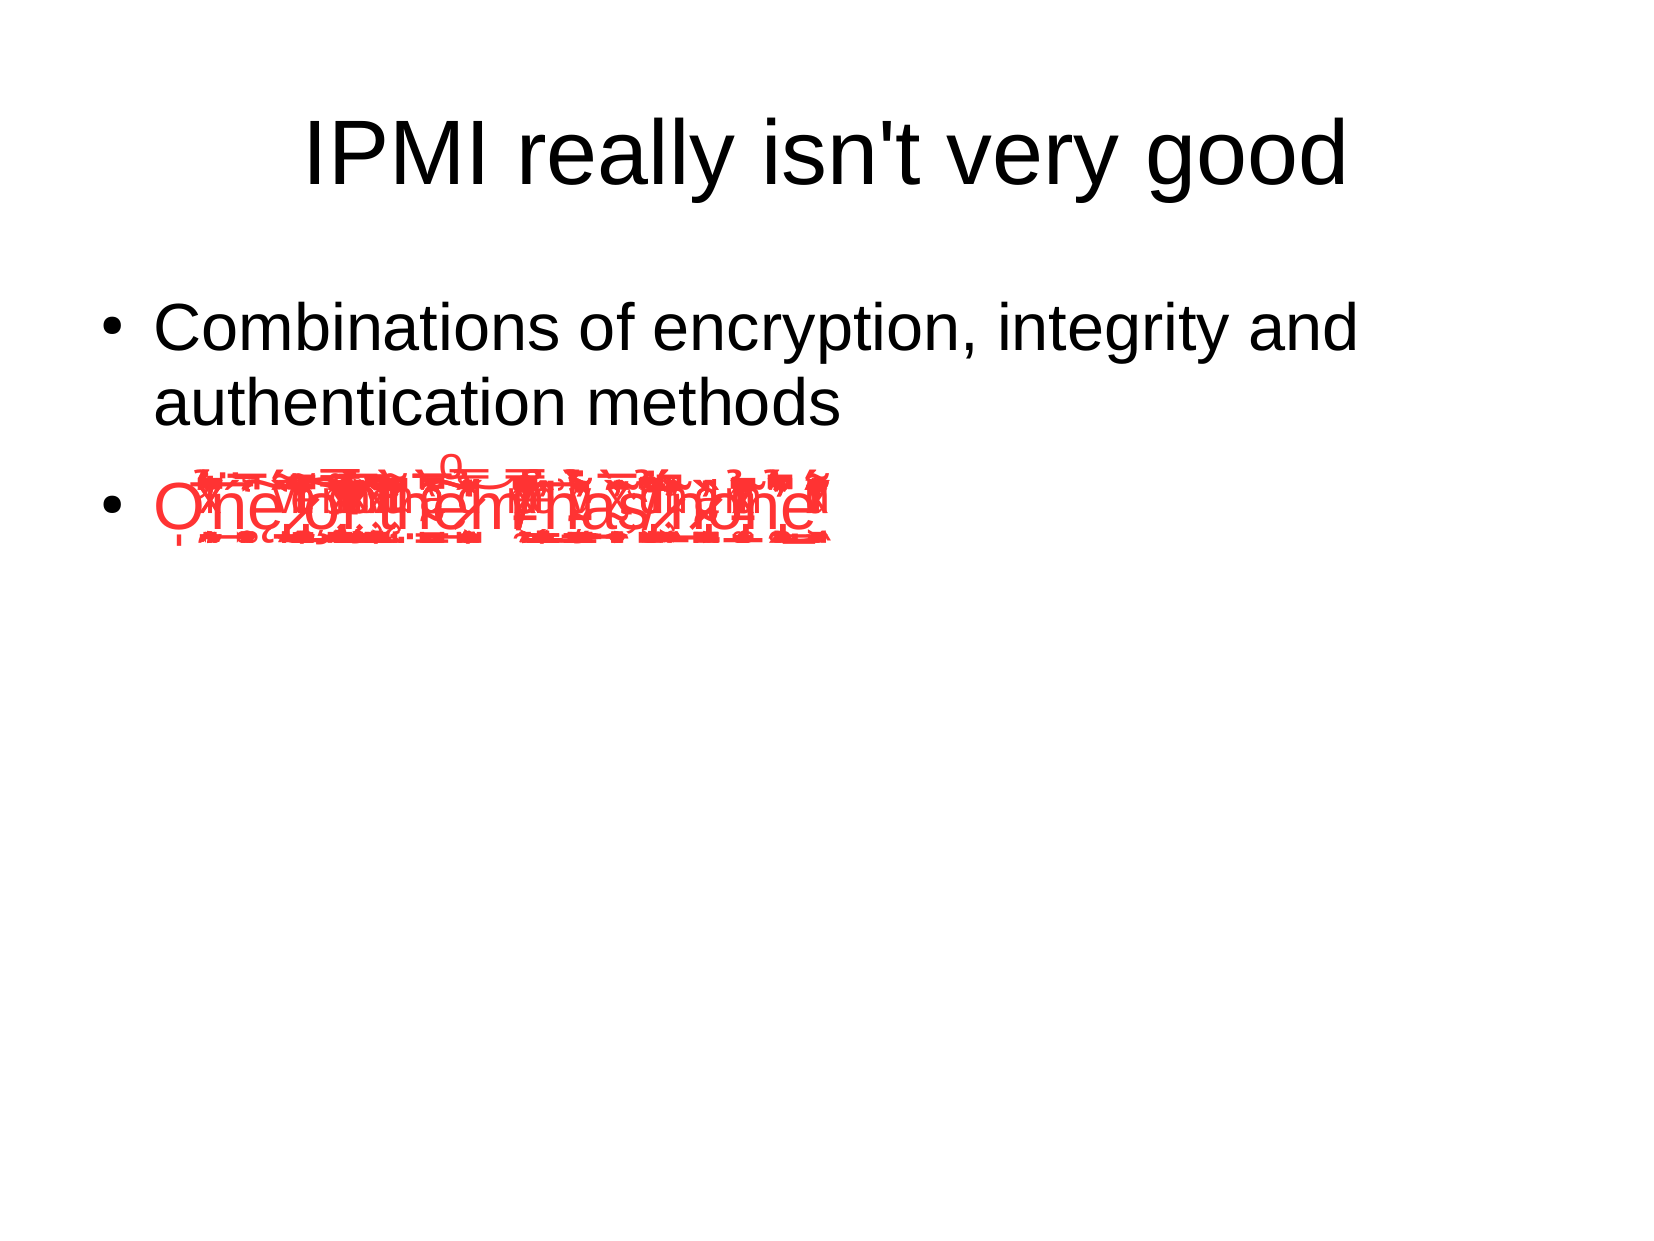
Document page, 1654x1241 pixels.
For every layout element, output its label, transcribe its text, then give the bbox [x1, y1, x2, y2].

list Combinations of encryption, integrity and authentication methods Ơ̩̰̩̟̯̠͍͉̹ͯ͆̓̐̋͂ͥ̑̉́ͯ́̕͢͞ń̈̅͑͐̍̚̚͠͏̮͙͎͈̥͚͙ͅę̢̗̩̟̠̆̈̋̈́̄ͮ͑̏͌ ̡͌̓ͥ͗͛̽ͪͤ̍ͥ̈ͬ̄̚͏̷̲͙̭̦̹̠̻̳̗̭͎̳̰͈̠͚̘̠̠͠͡o̧̢̻̥̯̲̪̬̠͕̻͌̏̍ͫ͊ͩ̎̿̎̊͊̓̂̿̑̈ͯ͟͞͞f̧̛͊̍ͫ̔̈́ͪ͑̉̍̅ͫͨͪ͐ͭ̓ͯ̏̒̀̀҉̥͍͇͇ ̐̌̊̃̌͛ͮ͆ͯ͂̚̚̚҉̦̺̻̝͔̫͉̪̯̘̹͕̯̳̳̘̬ͅt̨̩̤̤͔̝͊ͫ͛ͧͬ͌͆̑͑͂͑̀h̴͇̳̣̬̤̣̺̀ͨ̅͂͆̅̽ͣ̔̽ͣ͢͠͠e̷̺͙̙͎̙͎̼͕͍̞̞̦̞̭͕̰ͦ͗̌̇̿̋̉̈͑͐ͨͩ͛̒̔͝m̸̵̸̸̹̗̼̹͕̞̎ͫ̿͆ͪ͊͒͋ͧ̂͑ͤ̓̆ͨͯ̏̓͘ ̨̥̠̙͔͈̫͇͇̙̦̻̠̝̥̲̠̲̉̂̓̉ͤ̕͜͞h͗ͪ̈́̎ͮ̍̓͋͋̀ͧ̉̓̆̉͟͏̴̵̧͇̫̺̗̖͇̗̪̮ͅạ̴͍͈̹̘̟̙̬̟̼̣̖͂̑̓̄̅̏ͯ̃̈͑̀̓s̡̉ͩ͋̂̊ͨ̆͆ͧ͏̸͘҉̼͙͖̺̮̬ͅ ̷̛̲̯͖̯̞̣͖̮͍̼̣̜͗̈́̽ͥ͐̃ͫ́̚ṉ̷̴̢̪̱̺̪̹̮̪̯̫̱̓̏̏ͣͩ̕ͅo̵̡̱͎̟͎̱̬̲̝͚̘ͨͯ̉͗̄̑ͪ̄͆̇͐ͬͪͬ̃̏ͫͯ͘n̡͎̼͉͙͚̞͙͔̭͑̓̉̎̽̓͂͆̐́̚̕͜͜e͇̣̤̞̬͖̒ͥ̽̆ͪ̽̋͌ͬ͊ͧ͛ͯ̇͂́ [82, 290, 1571, 1010]
title IPMI really isn't very good [82, 49, 1571, 257]
